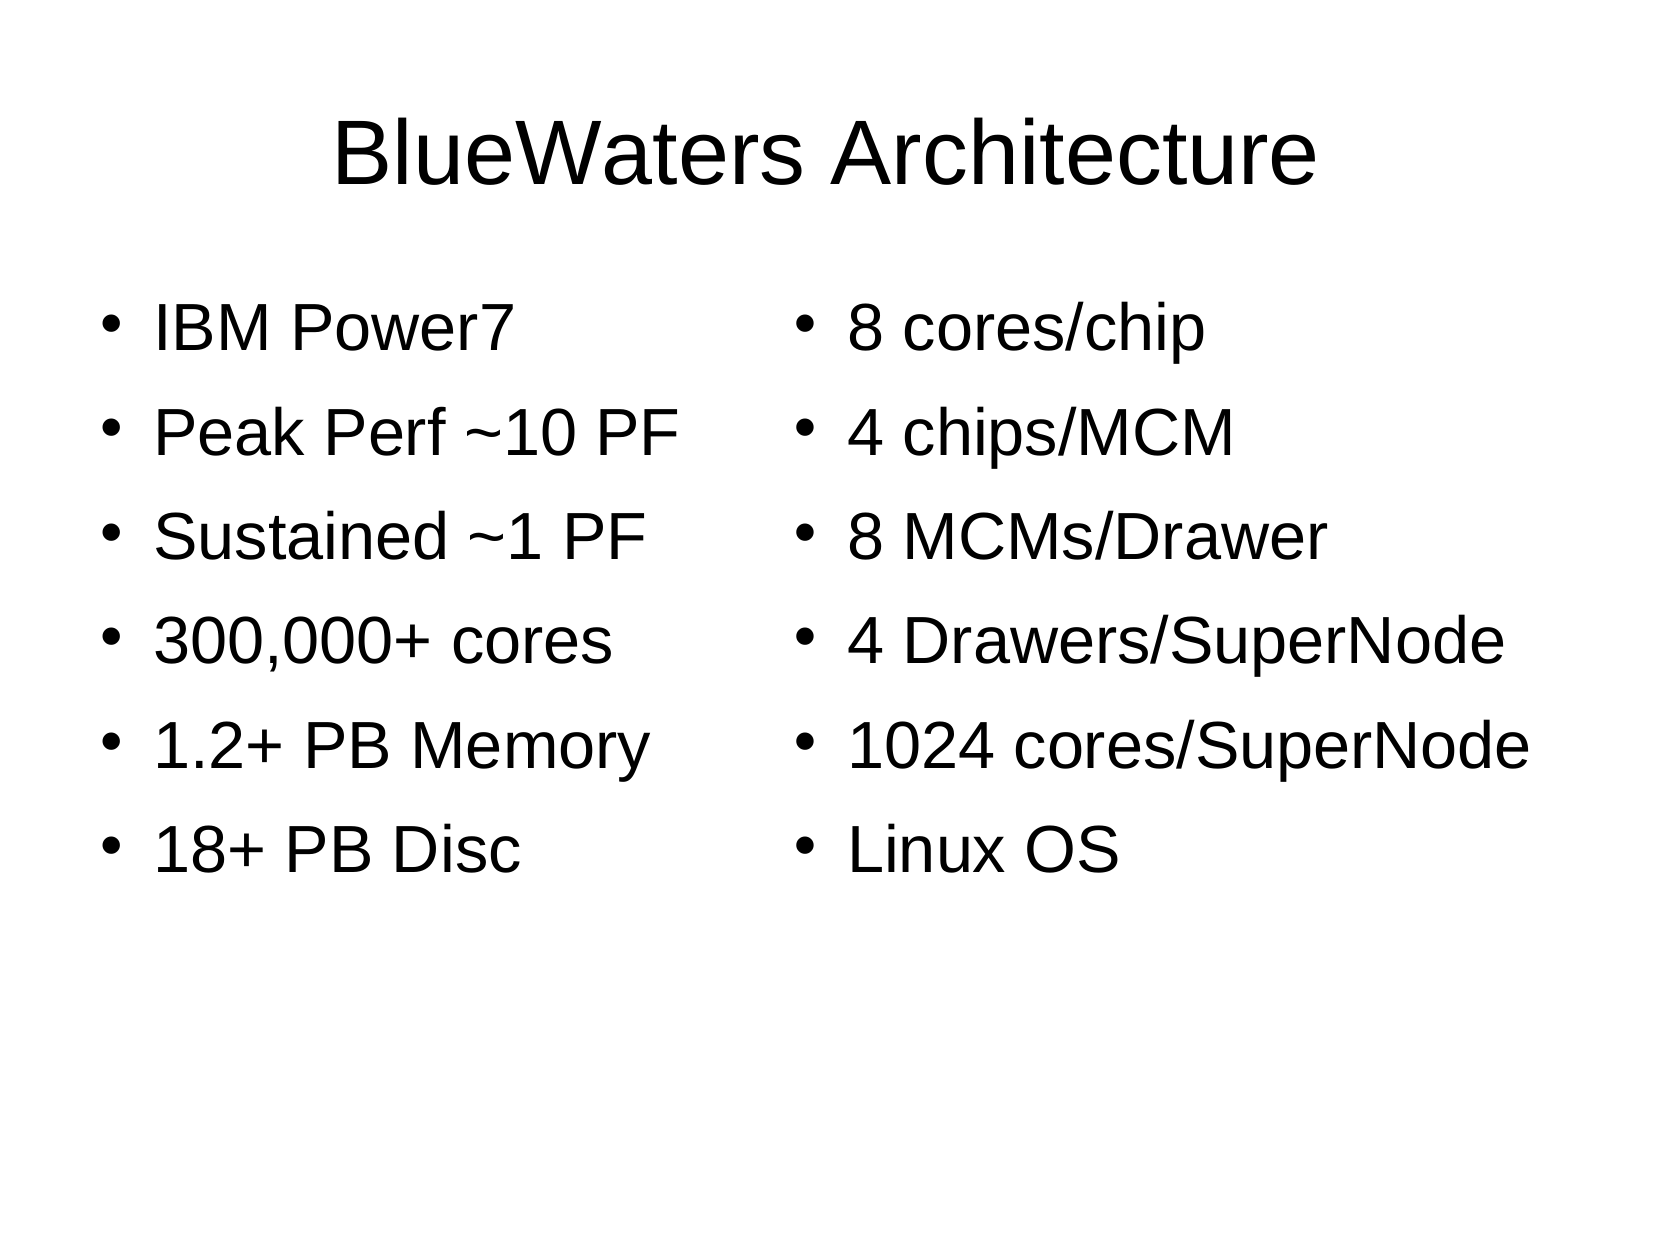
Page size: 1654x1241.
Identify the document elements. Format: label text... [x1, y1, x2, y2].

list 8 cores/chip 4 chips/MCM 8 MCMs/Drawer 4 Drawers/SuperNode 1024 cores/SuperNode Linux OS [776, 290, 1572, 1109]
title BlueWaters Architecture [82, 49, 1571, 257]
list IBM Power7 Peak Perf ~10 PF Sustained ~1 PF 300,000+ cores 1.2+ PB Memory 18+ PB Disc [82, 290, 776, 1109]
